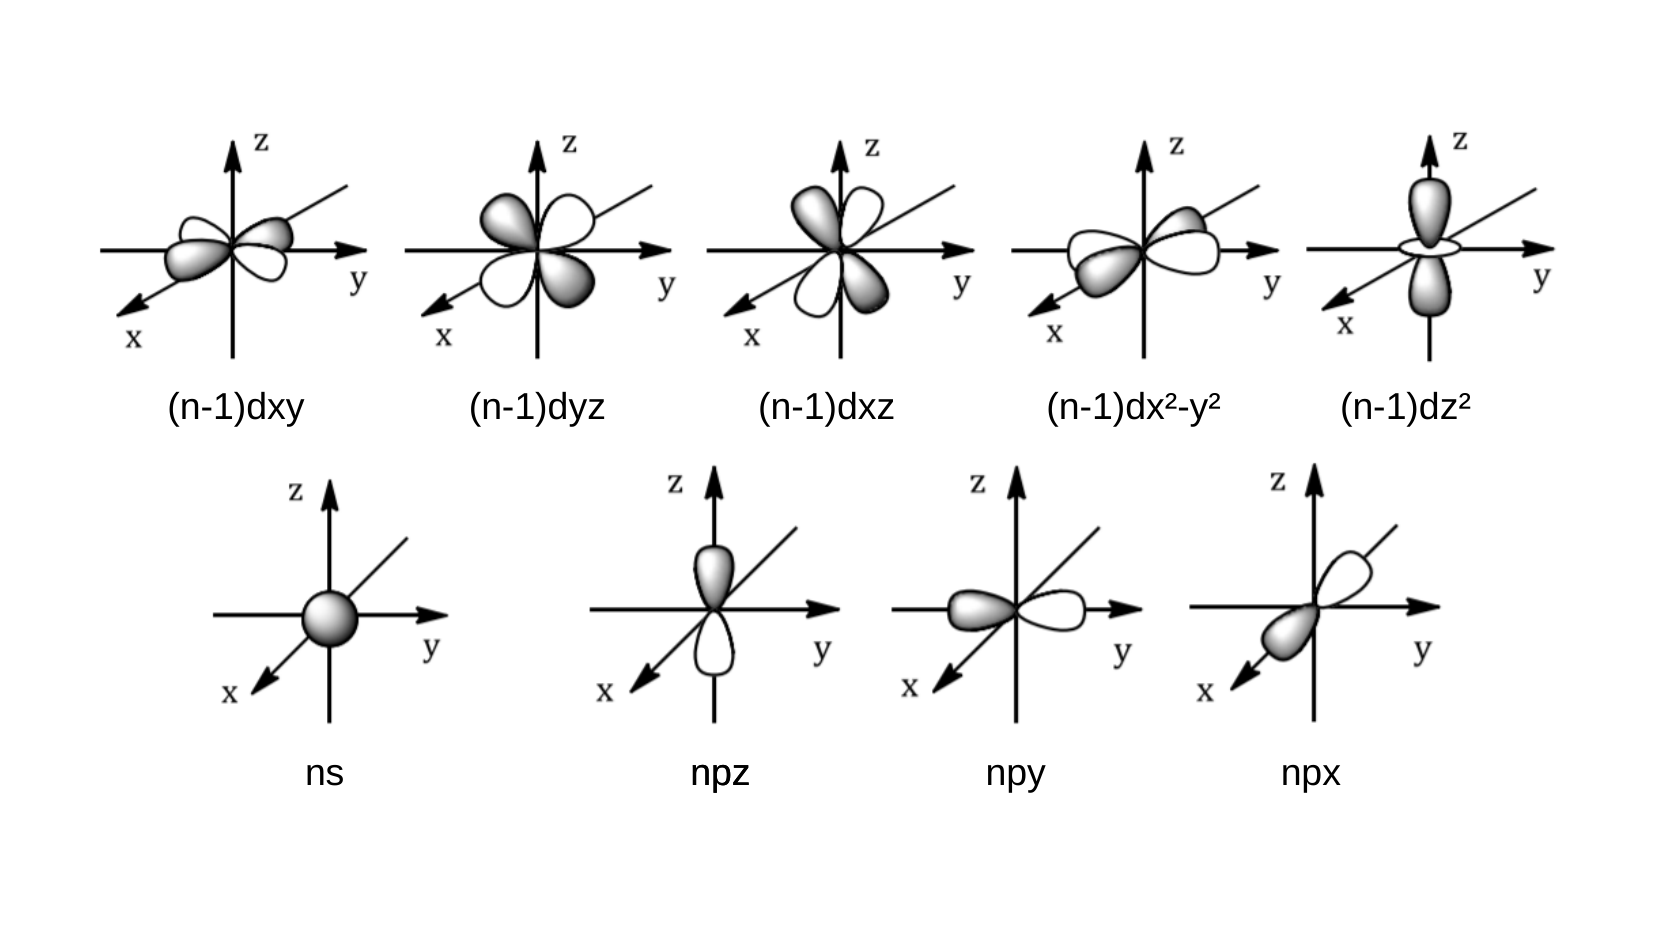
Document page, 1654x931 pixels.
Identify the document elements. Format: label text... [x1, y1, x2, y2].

text_box (n-1)dz² [1275, 377, 1536, 473]
picture [50, 118, 1607, 769]
text_box npz [661, 744, 780, 815]
text_box (n-1)dx²-y² [1003, 377, 1264, 473]
text_box npx [1251, 744, 1371, 815]
text_box (n-1)dyz [407, 377, 668, 473]
text_box (n-1)dxz [696, 377, 957, 473]
text_box (n-1)dxy [106, 377, 367, 473]
text_box ns [283, 744, 367, 801]
text_box npy [956, 744, 1075, 815]
